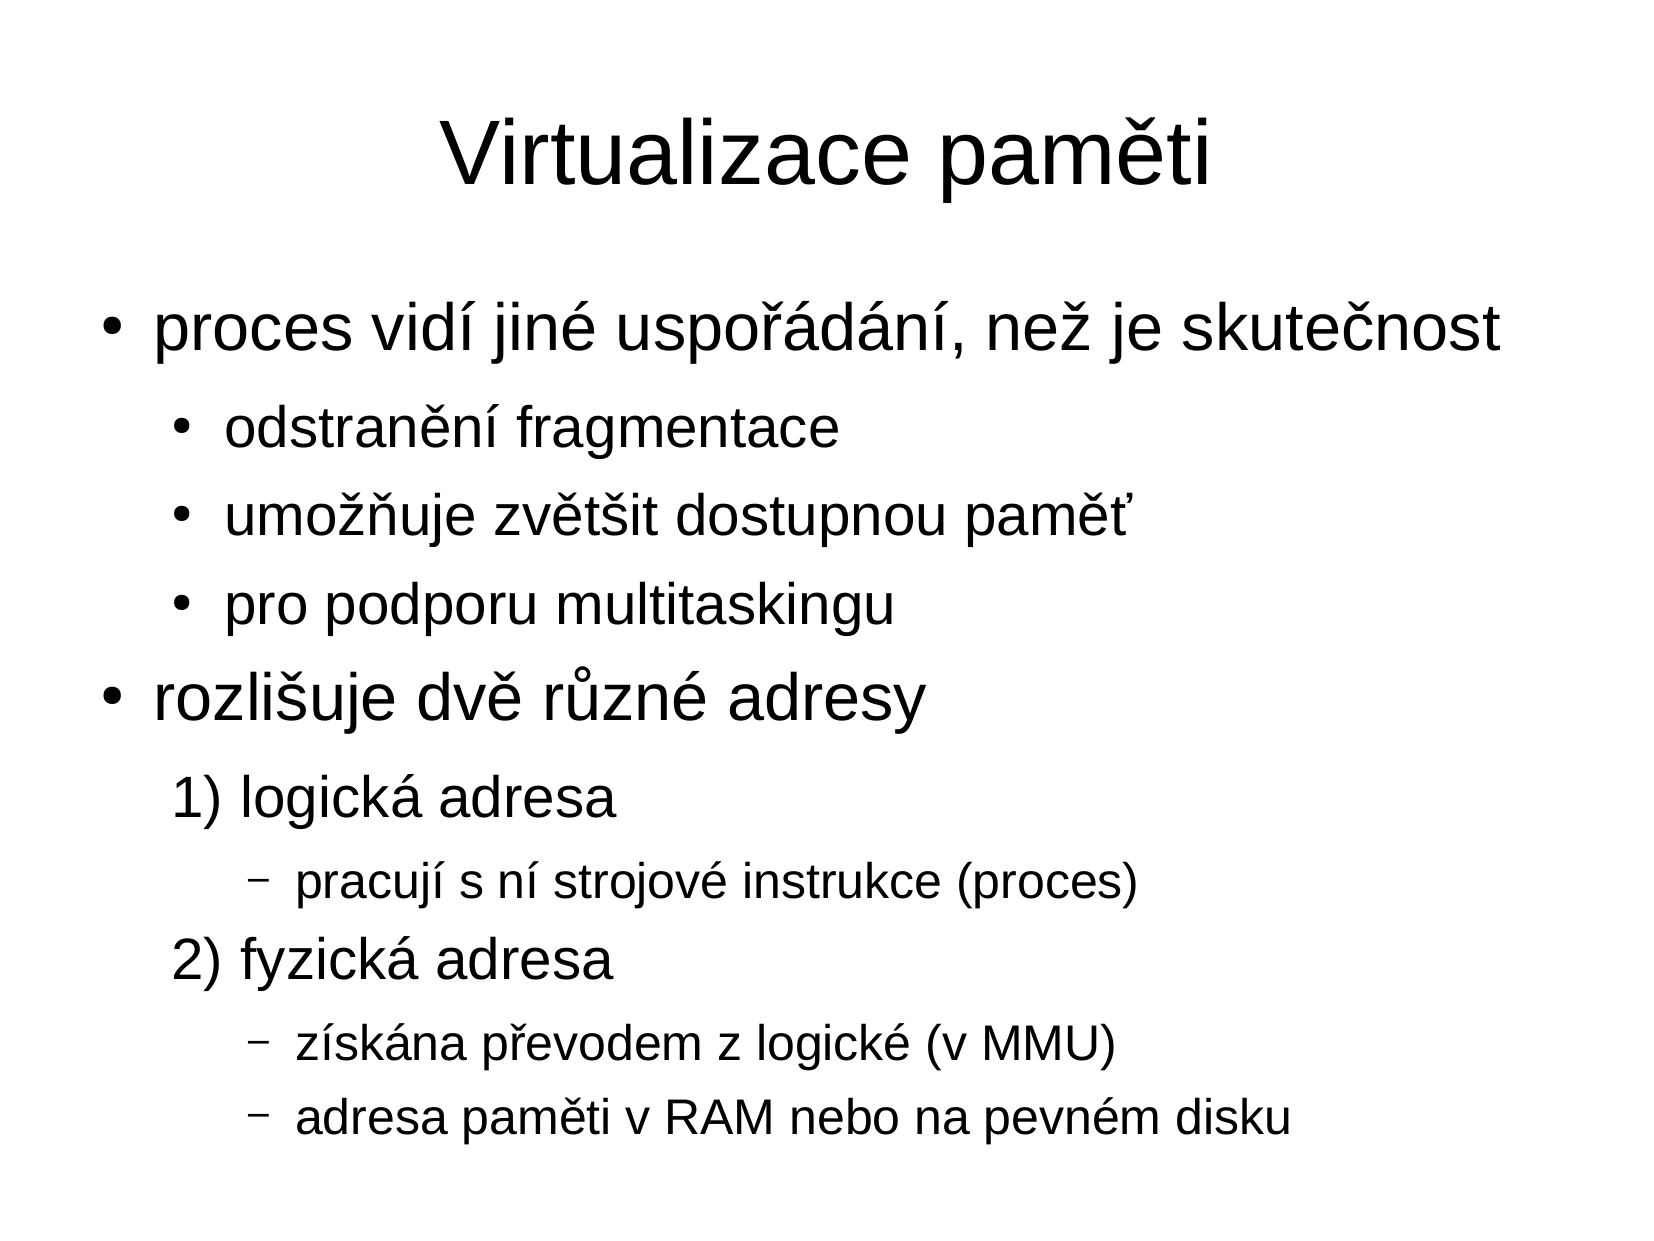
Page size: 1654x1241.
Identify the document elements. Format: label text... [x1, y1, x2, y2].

list proces vidí jiné uspořádání, než je skutečnost odstranění fragmentace umožňuje zvětšit dostupnou paměť pro podporu multitaskingu rozlišuje dvě různé adresy logická adresa pracují s ní strojové instrukce (proces) fyzická adresa získána převodem z logické (v MMU) adresa paměti v RAM nebo na pevném disku [82, 290, 1571, 1145]
title Virtualizace paměti [82, 56, 1571, 250]
